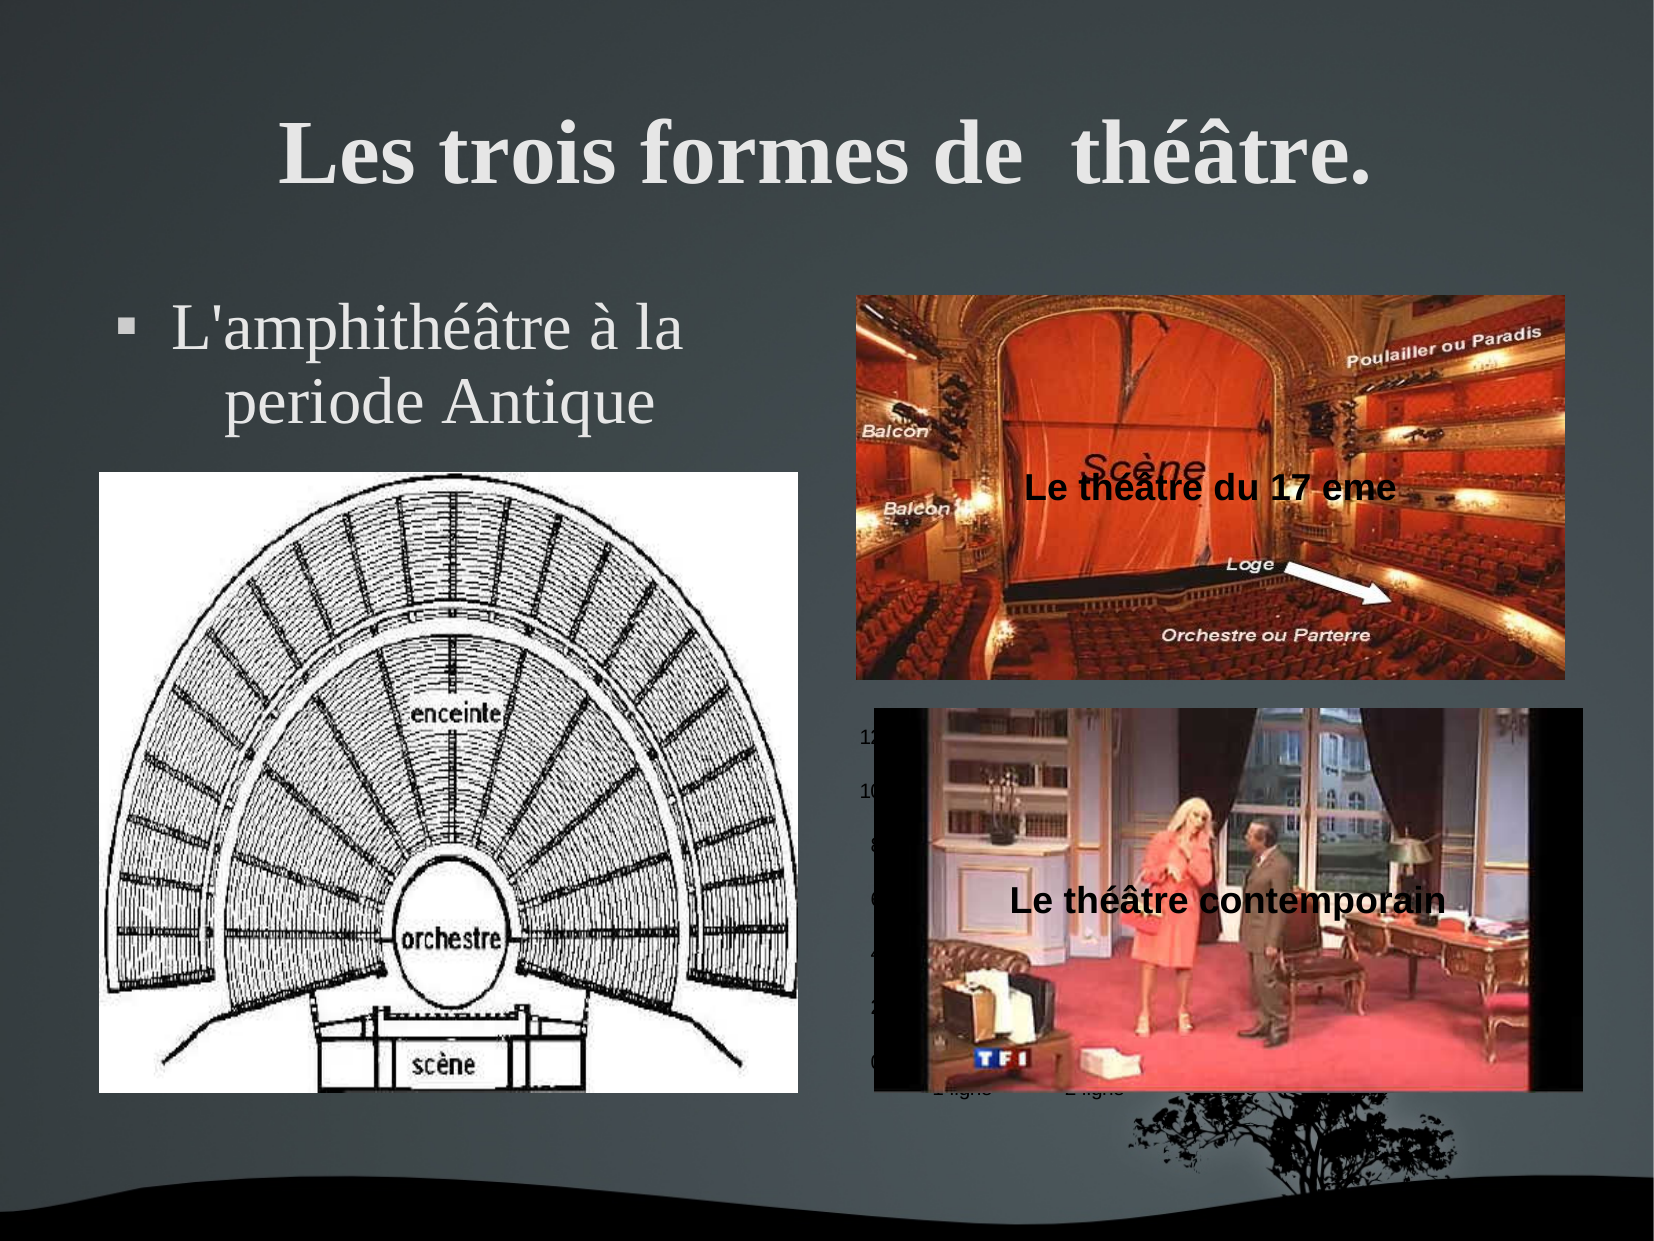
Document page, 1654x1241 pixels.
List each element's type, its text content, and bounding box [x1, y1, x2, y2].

picture [0, 0, 1654, 1241]
title Les trois formes de théâtre. [82, 49, 1571, 257]
chart [845, 717, 1572, 1109]
list L'amphithéâtre à la periode Antique [82, 290, 809, 1109]
